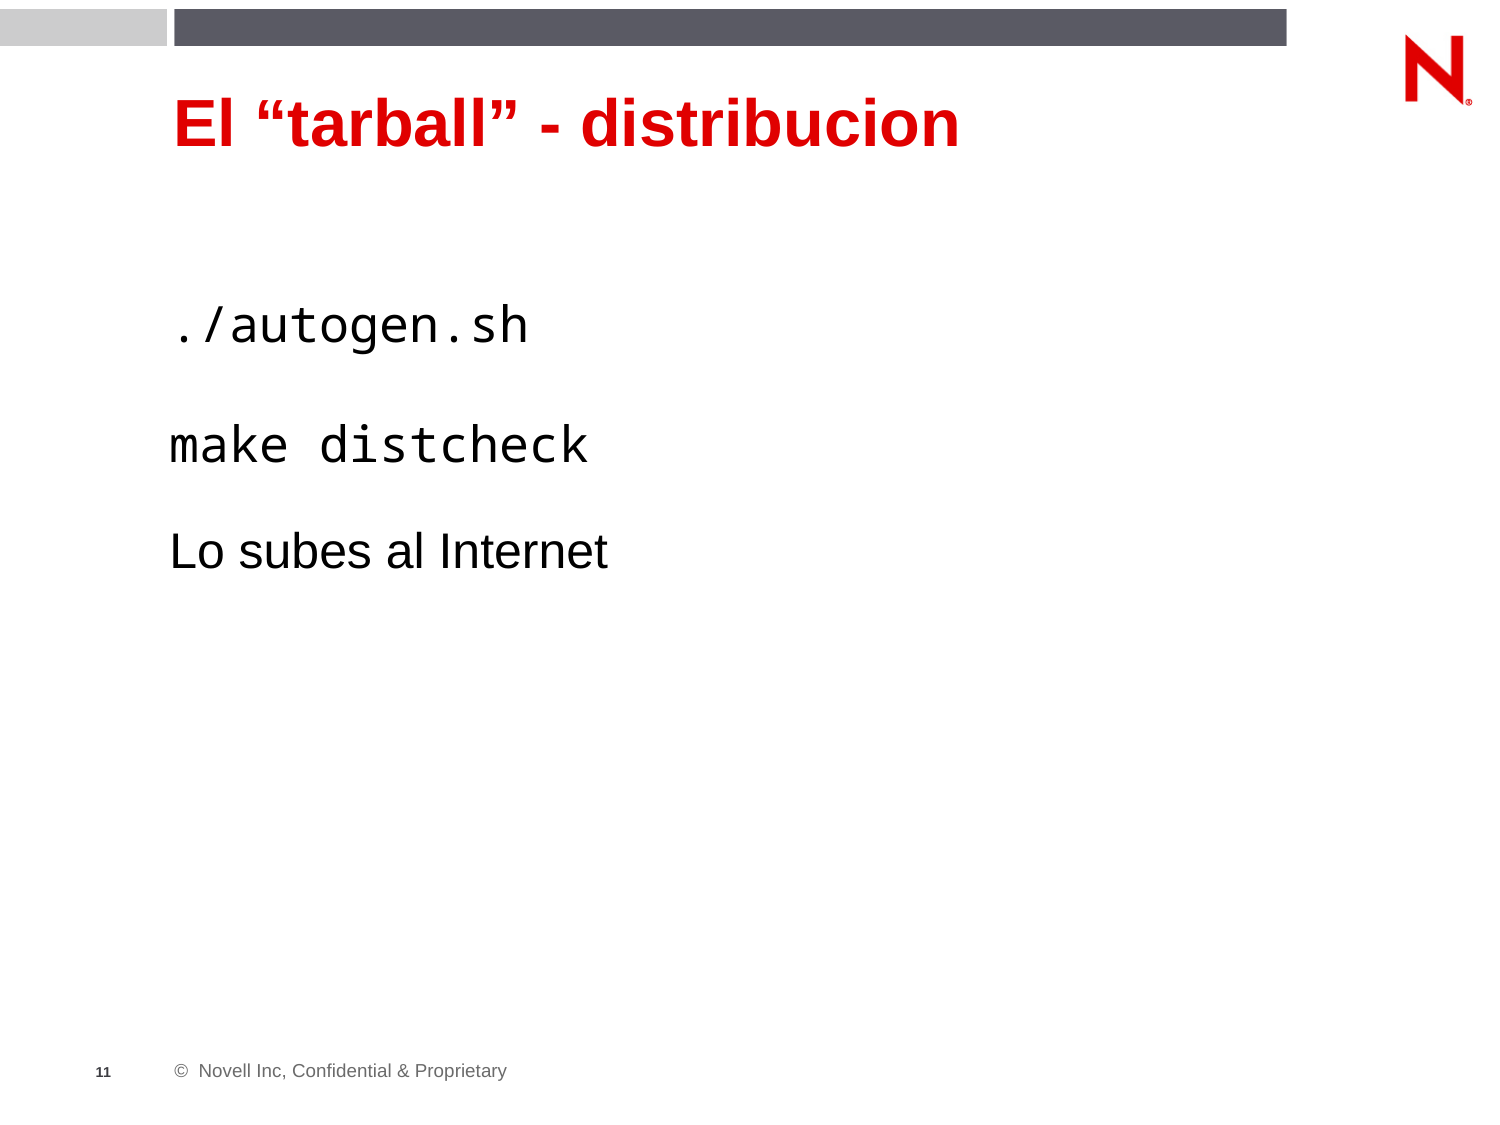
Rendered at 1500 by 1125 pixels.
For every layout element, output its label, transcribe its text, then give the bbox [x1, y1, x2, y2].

list ./autogen.sh make distcheck Lo subes al Internet [169, 254, 1410, 986]
picture [1403, 32, 1473, 107]
title El “tarball” - distribucion [173, 41, 1395, 205]
